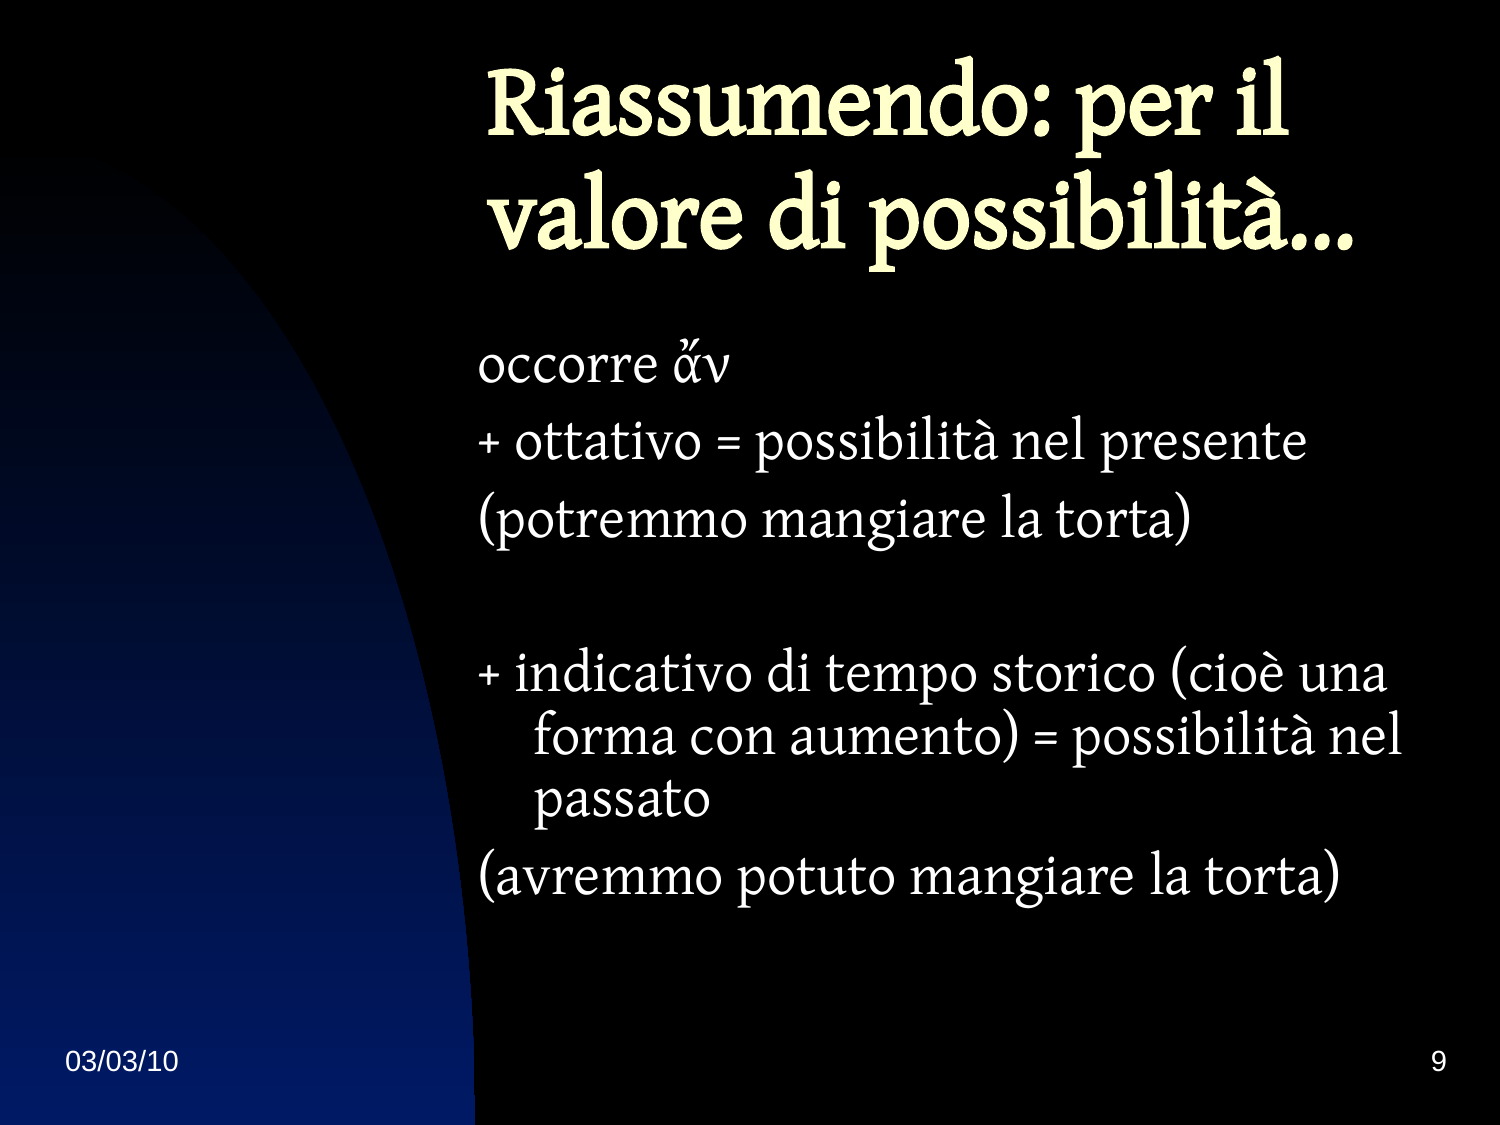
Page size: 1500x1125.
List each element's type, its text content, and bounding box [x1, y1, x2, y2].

title Riassumendo: per il valore di possibilità... [472, 29, 1460, 292]
list occorre ἄν + ottativo = possibilità nel presente (potremmo mangiare la torta) + indicativo di tempo storico (cioè una forma con aumento) = possibilità nel passato (avremmo potuto mangiare la torta) [462, 324, 1463, 1001]
